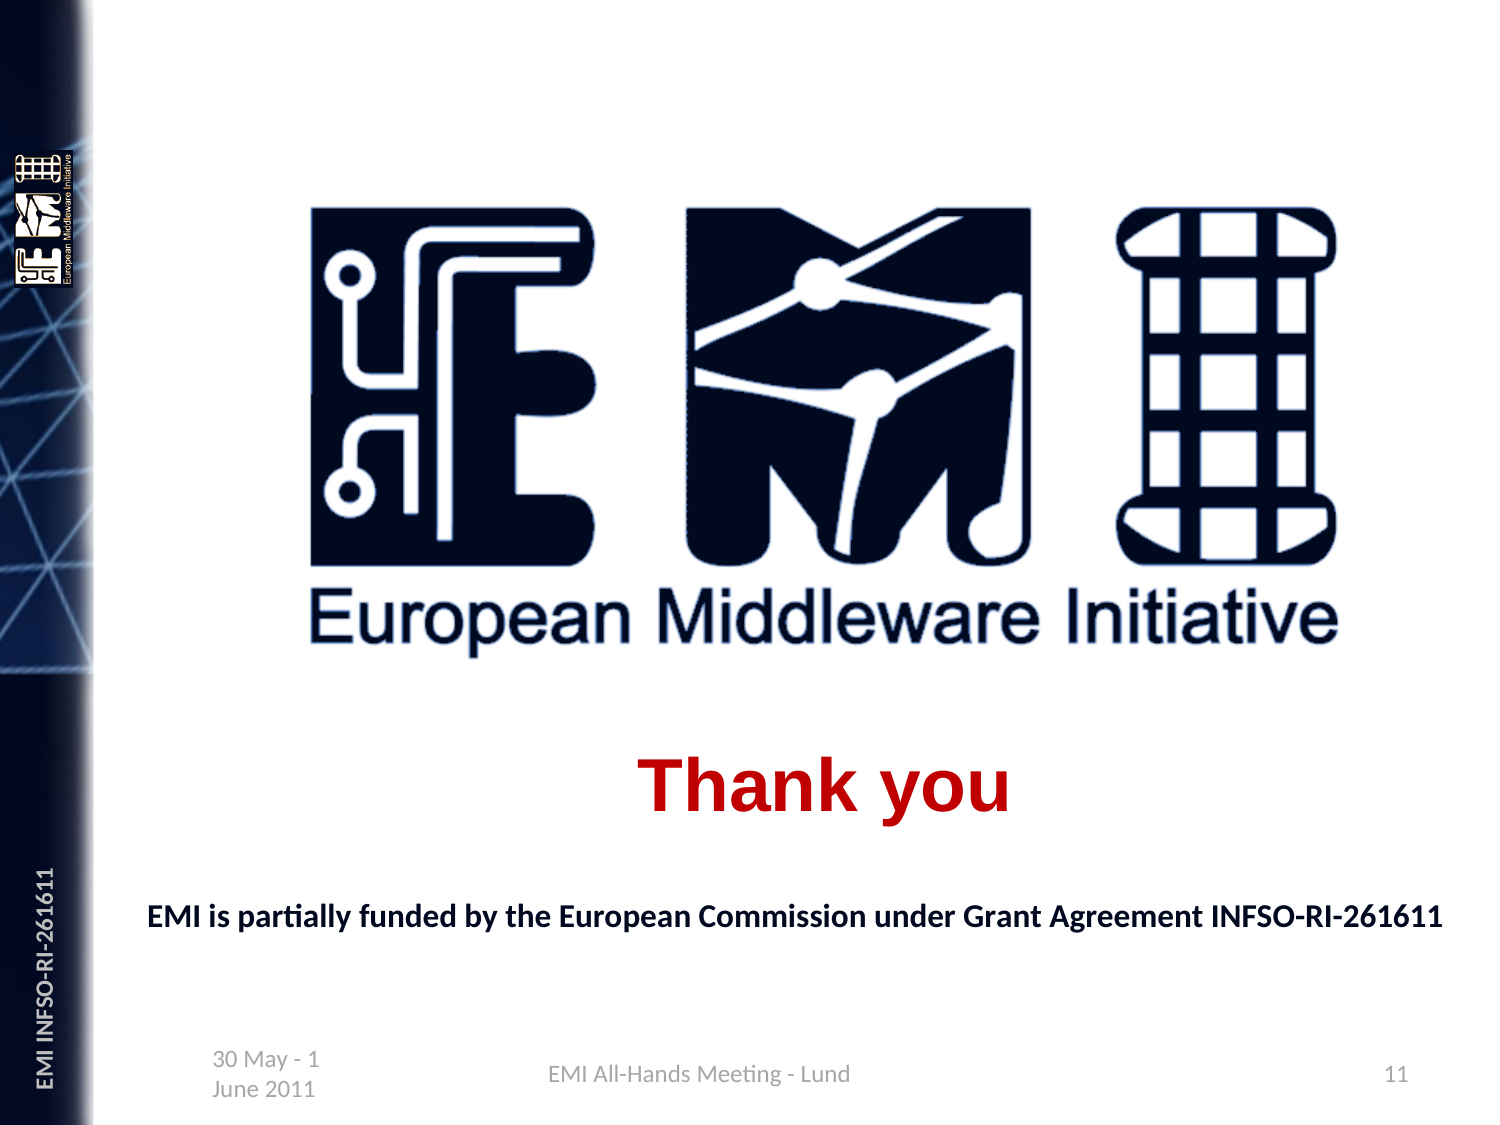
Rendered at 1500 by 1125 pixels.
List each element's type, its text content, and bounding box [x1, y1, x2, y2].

text_box EMI All-Hands Meeting - Lund [380, 1042, 1020, 1103]
title Thank you [222, 687, 1428, 820]
picture [0, 0, 105, 1125]
picture [283, 204, 1372, 661]
text_box EMI is partially funded by the European Commission under Grant Agreement INFSO-RI-261611 [121, 820, 1472, 1009]
text_box 30 May - 1 June 2011 [197, 1042, 369, 1103]
text_box <number> [1354, 1042, 1424, 1103]
